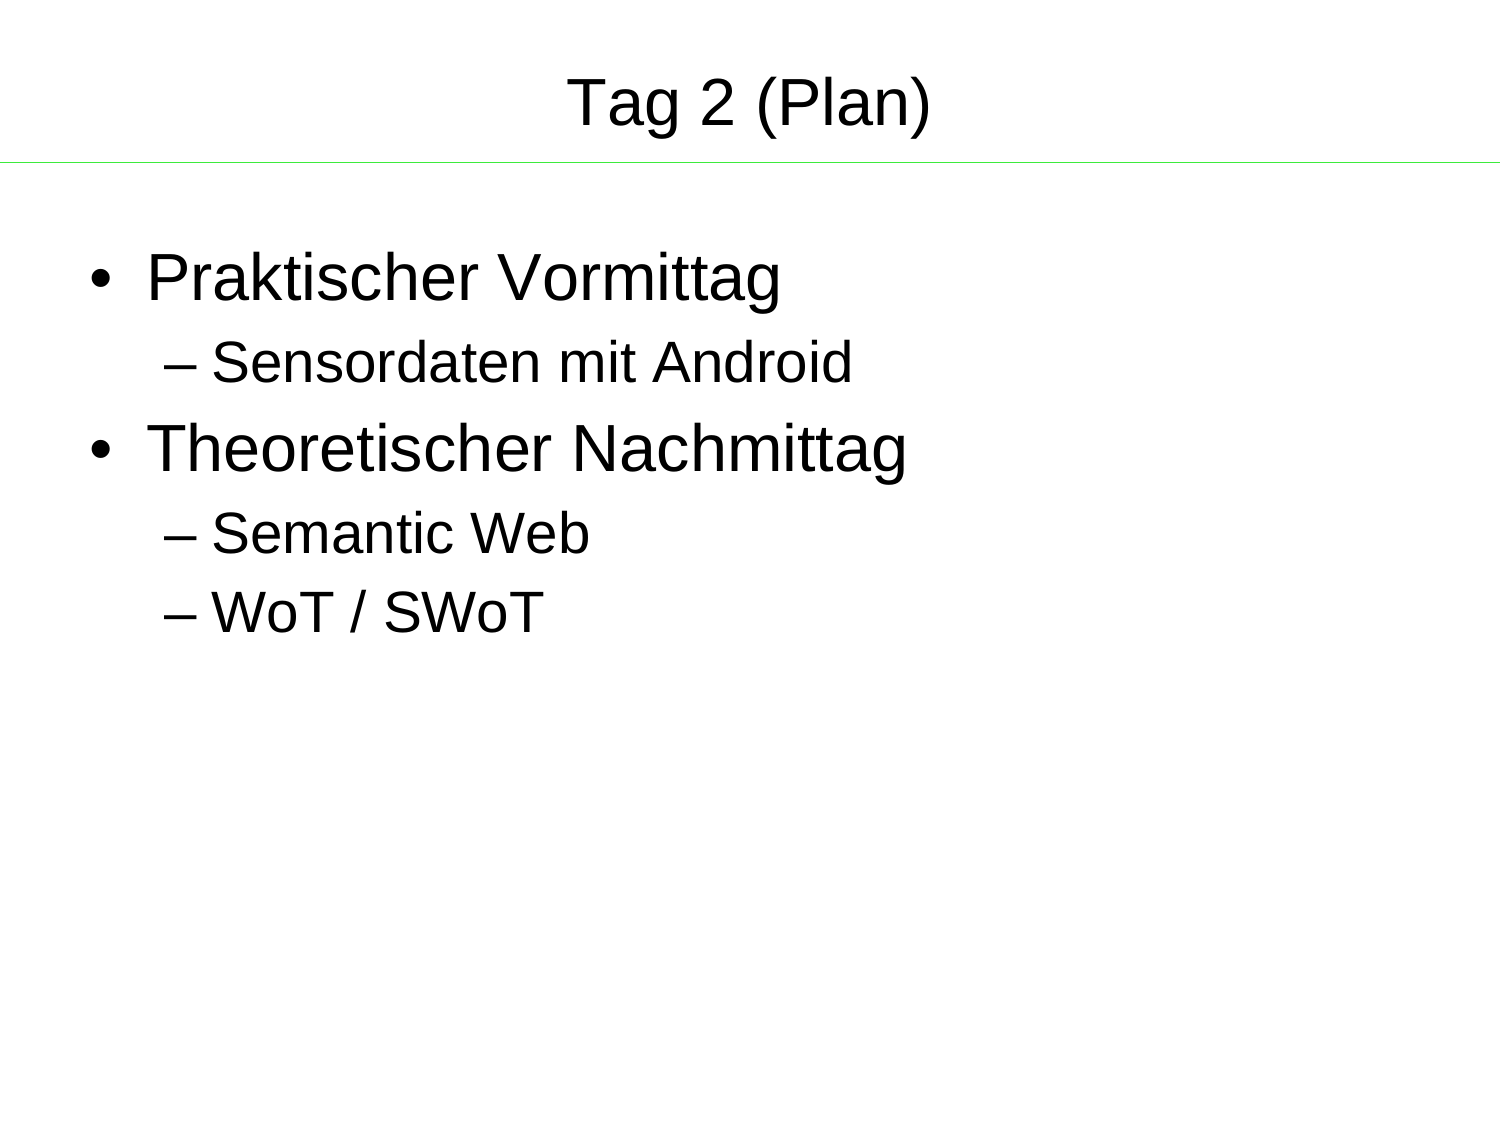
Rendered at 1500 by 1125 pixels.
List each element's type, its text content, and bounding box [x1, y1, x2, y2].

list Praktischer Vormittag Sensordaten mit Android Theoretischer Nachmittag Semantic Web WoT / SWoT [75, 232, 1426, 1071]
title Tag 2 (Plan) [75, 49, 1426, 155]
